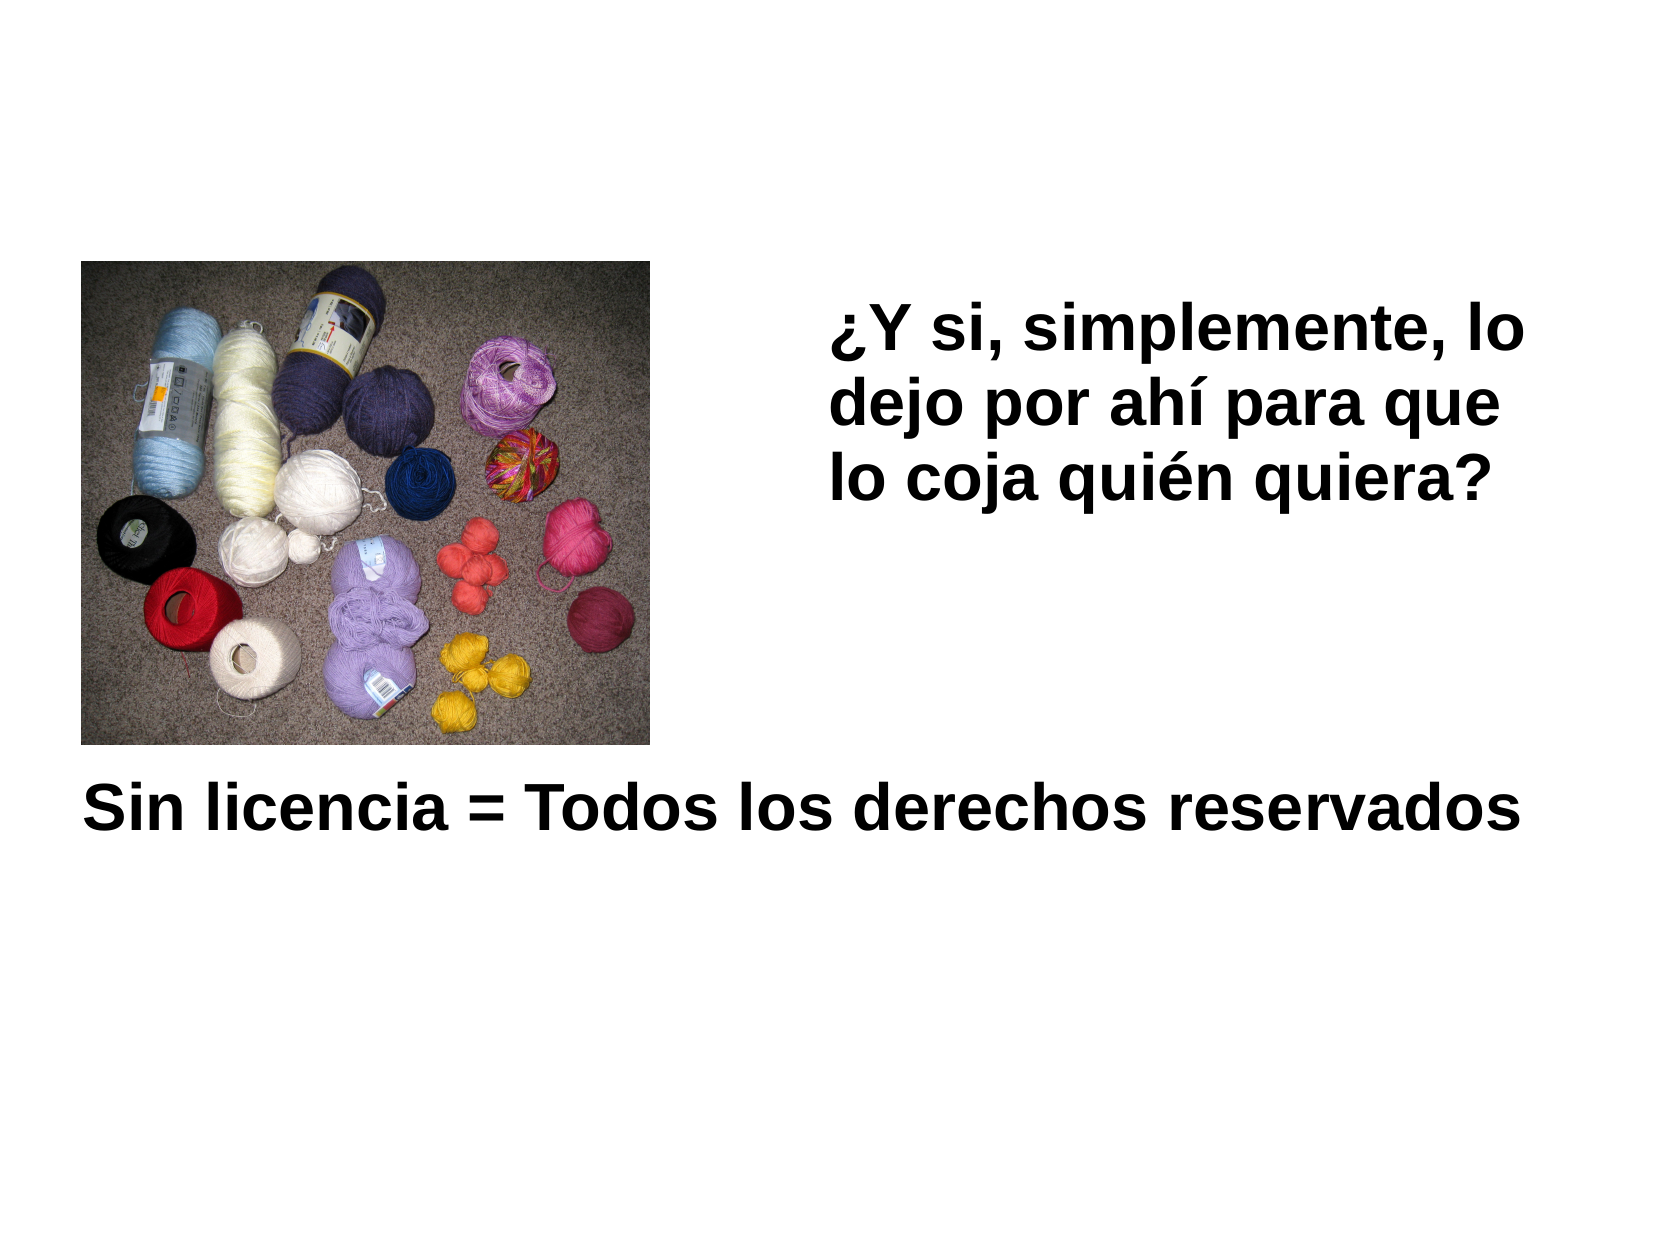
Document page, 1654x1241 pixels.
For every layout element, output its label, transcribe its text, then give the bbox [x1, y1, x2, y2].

picture [81, 261, 650, 745]
list ¿Y si, simplemente, lo dejo por ahí para que lo coja quién quiera? [828, 290, 1539, 634]
list Sin licencia = Todos los derechos reservados [82, 665, 1538, 1009]
